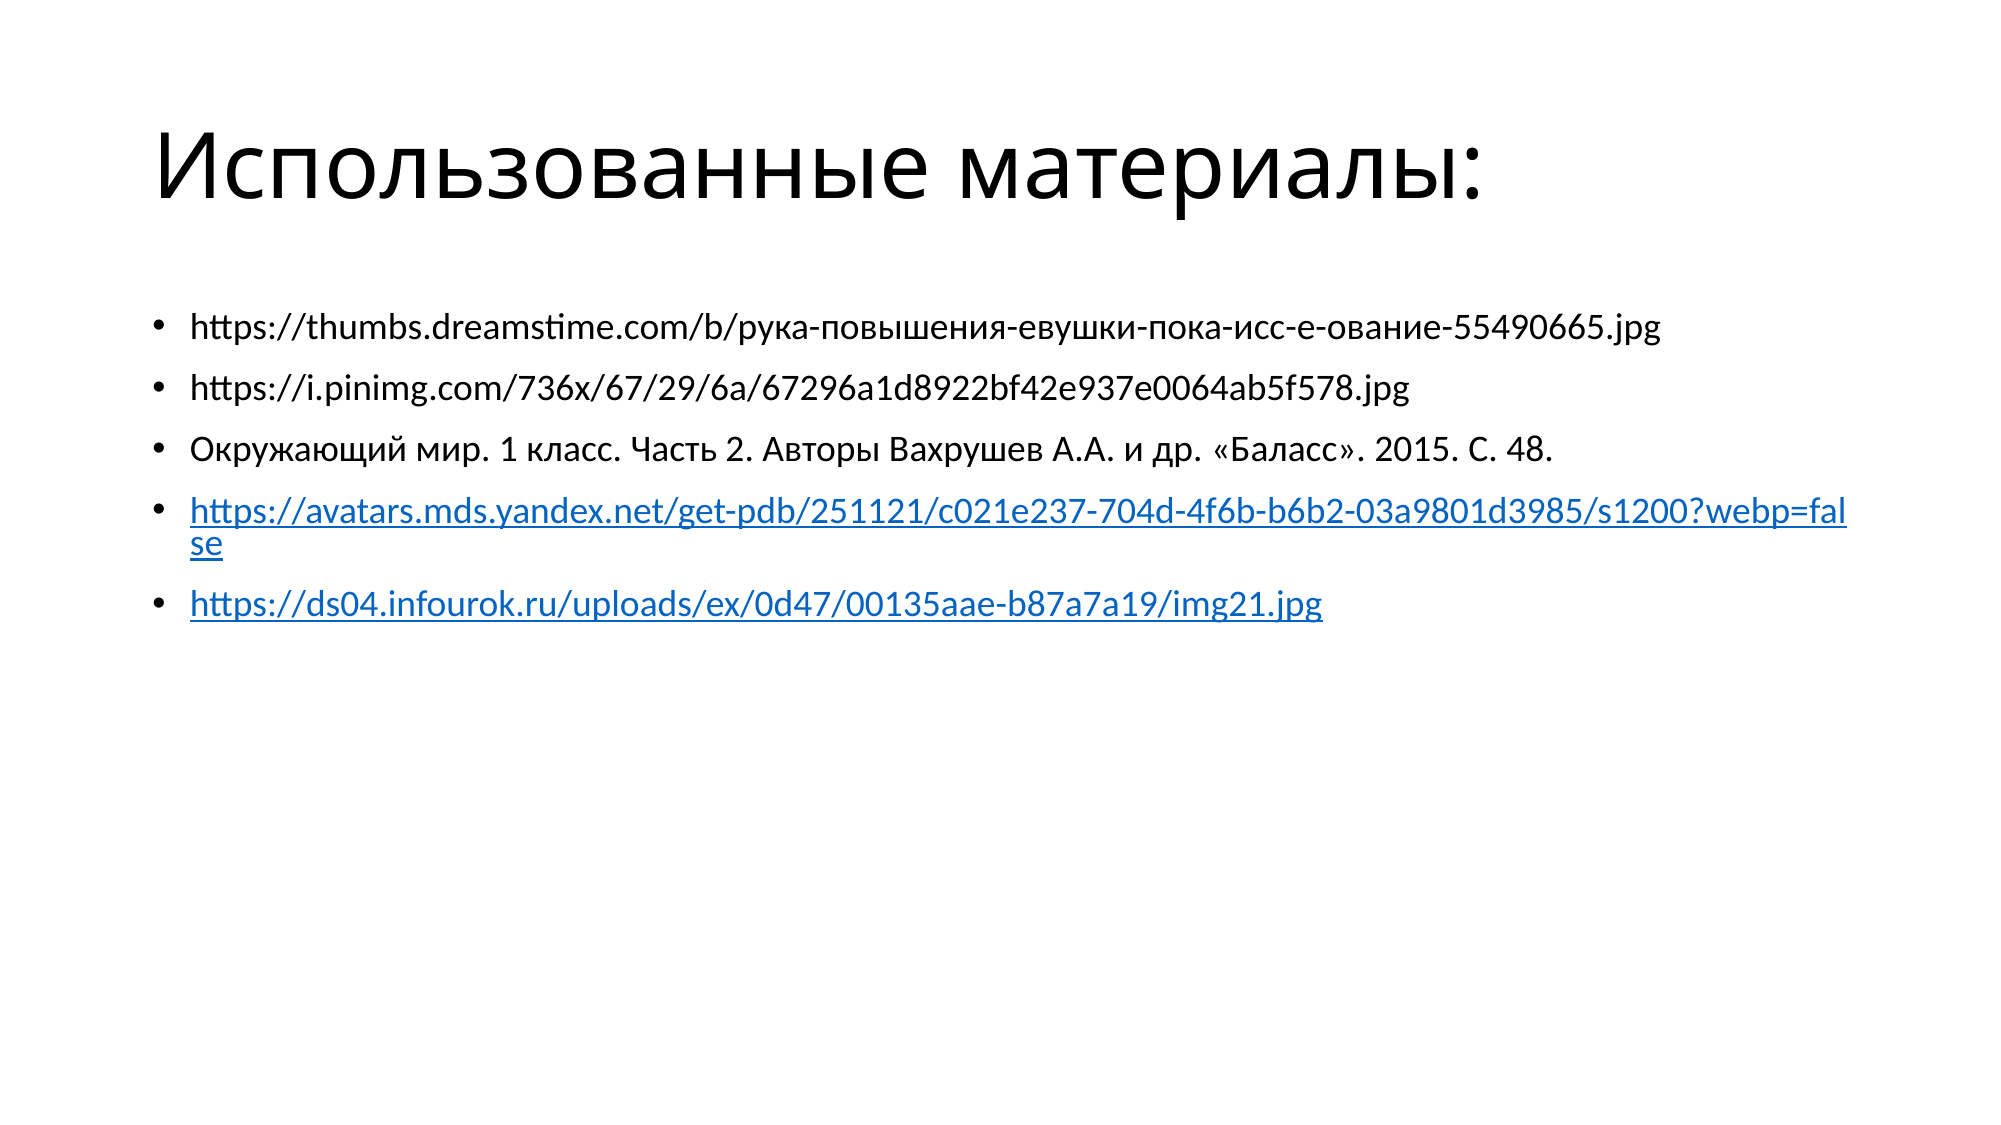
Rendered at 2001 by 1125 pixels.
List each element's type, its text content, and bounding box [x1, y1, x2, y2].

list https://thumbs.dreamstime.com/b/рука-повышения-евушки-пока-исс-е-ование-55490665.jpg https://i.pinimg.com/736x/67/29/6a/67296a1d8922bf42e937e0064ab5f578.jpg Окружающий мир. 1 класс. Часть 2. Авторы Вахрушев А.А. и др. «Баласс». 2015. С. 48. https://avatars.mds.yandex.net/get-pdb/251121/c021e237-704d-4f6b-b6b2-03a9801d3985/s1200?webp=false https://ds04.infourok.ru/uploads/ex/0d47/00135aae-b87a7a19/img21.jpg [137, 299, 1863, 696]
title Использованные материалы: [137, 59, 1863, 278]
